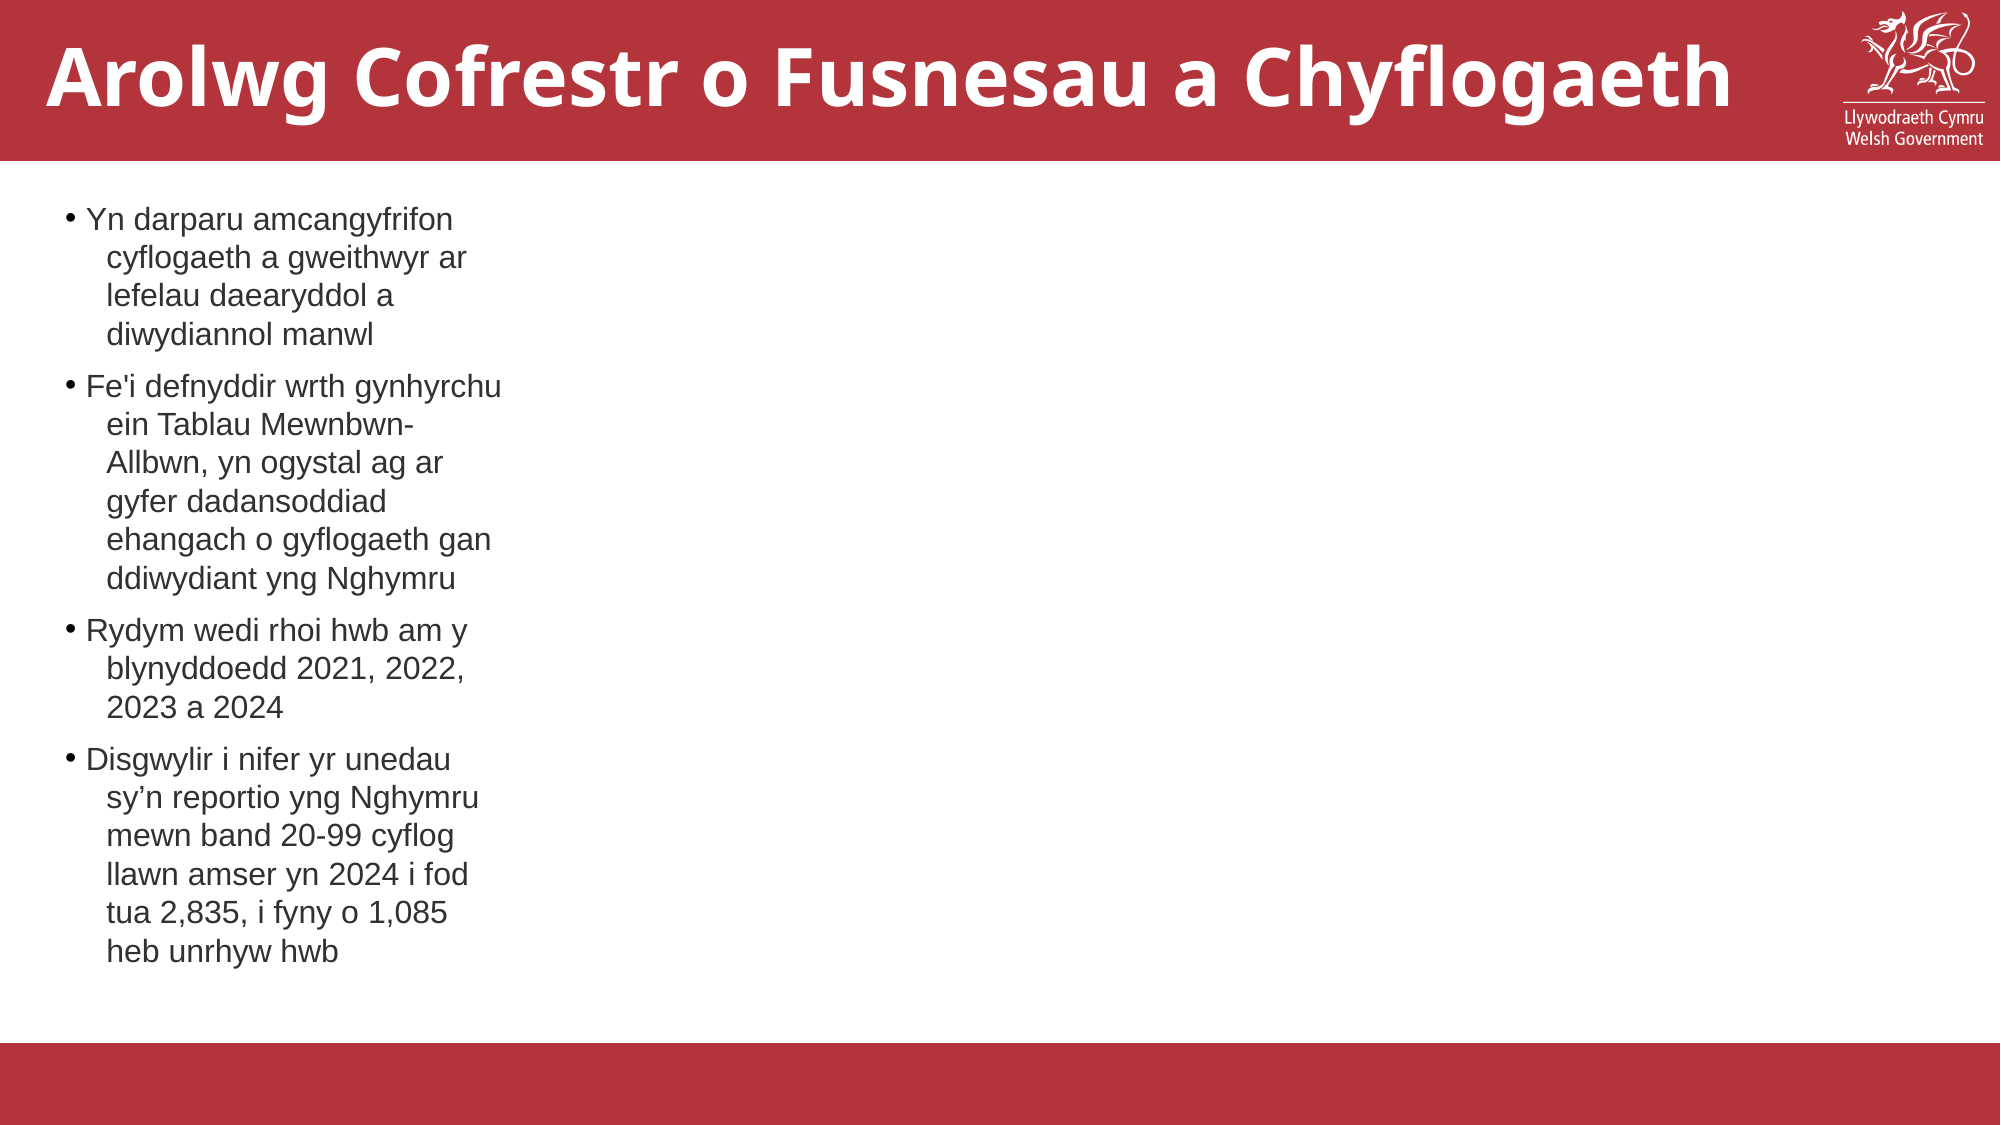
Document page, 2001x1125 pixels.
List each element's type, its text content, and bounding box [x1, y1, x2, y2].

list Yn darparu amcangyfrifon cyflogaeth a gweithwyr ar lefelau daearyddol a diwydiannol manwl Fe'i defnyddir wrth gynhyrchu ein Tablau Mewnbwn-Allbwn, yn ogystal ag ar gyfer dadansoddiad ehangach o gyflogaeth gan ddiwydiant yng Nghymru Rydym wedi rhoi hwb am y blynyddoedd 2021, 2022, 2023 a 2024 Disgwylir i nifer yr unedau sy’n reportio yng Nghymru mewn band 20-99 cyflog llawn amser yn 2024 i fod tua 2,835, i fyny o 1,085 heb unrhyw hwb [50, 190, 1884, 1016]
title Arolwg Cofrestr o Fusnesau a Chyflogaeth [31, 27, 1757, 134]
